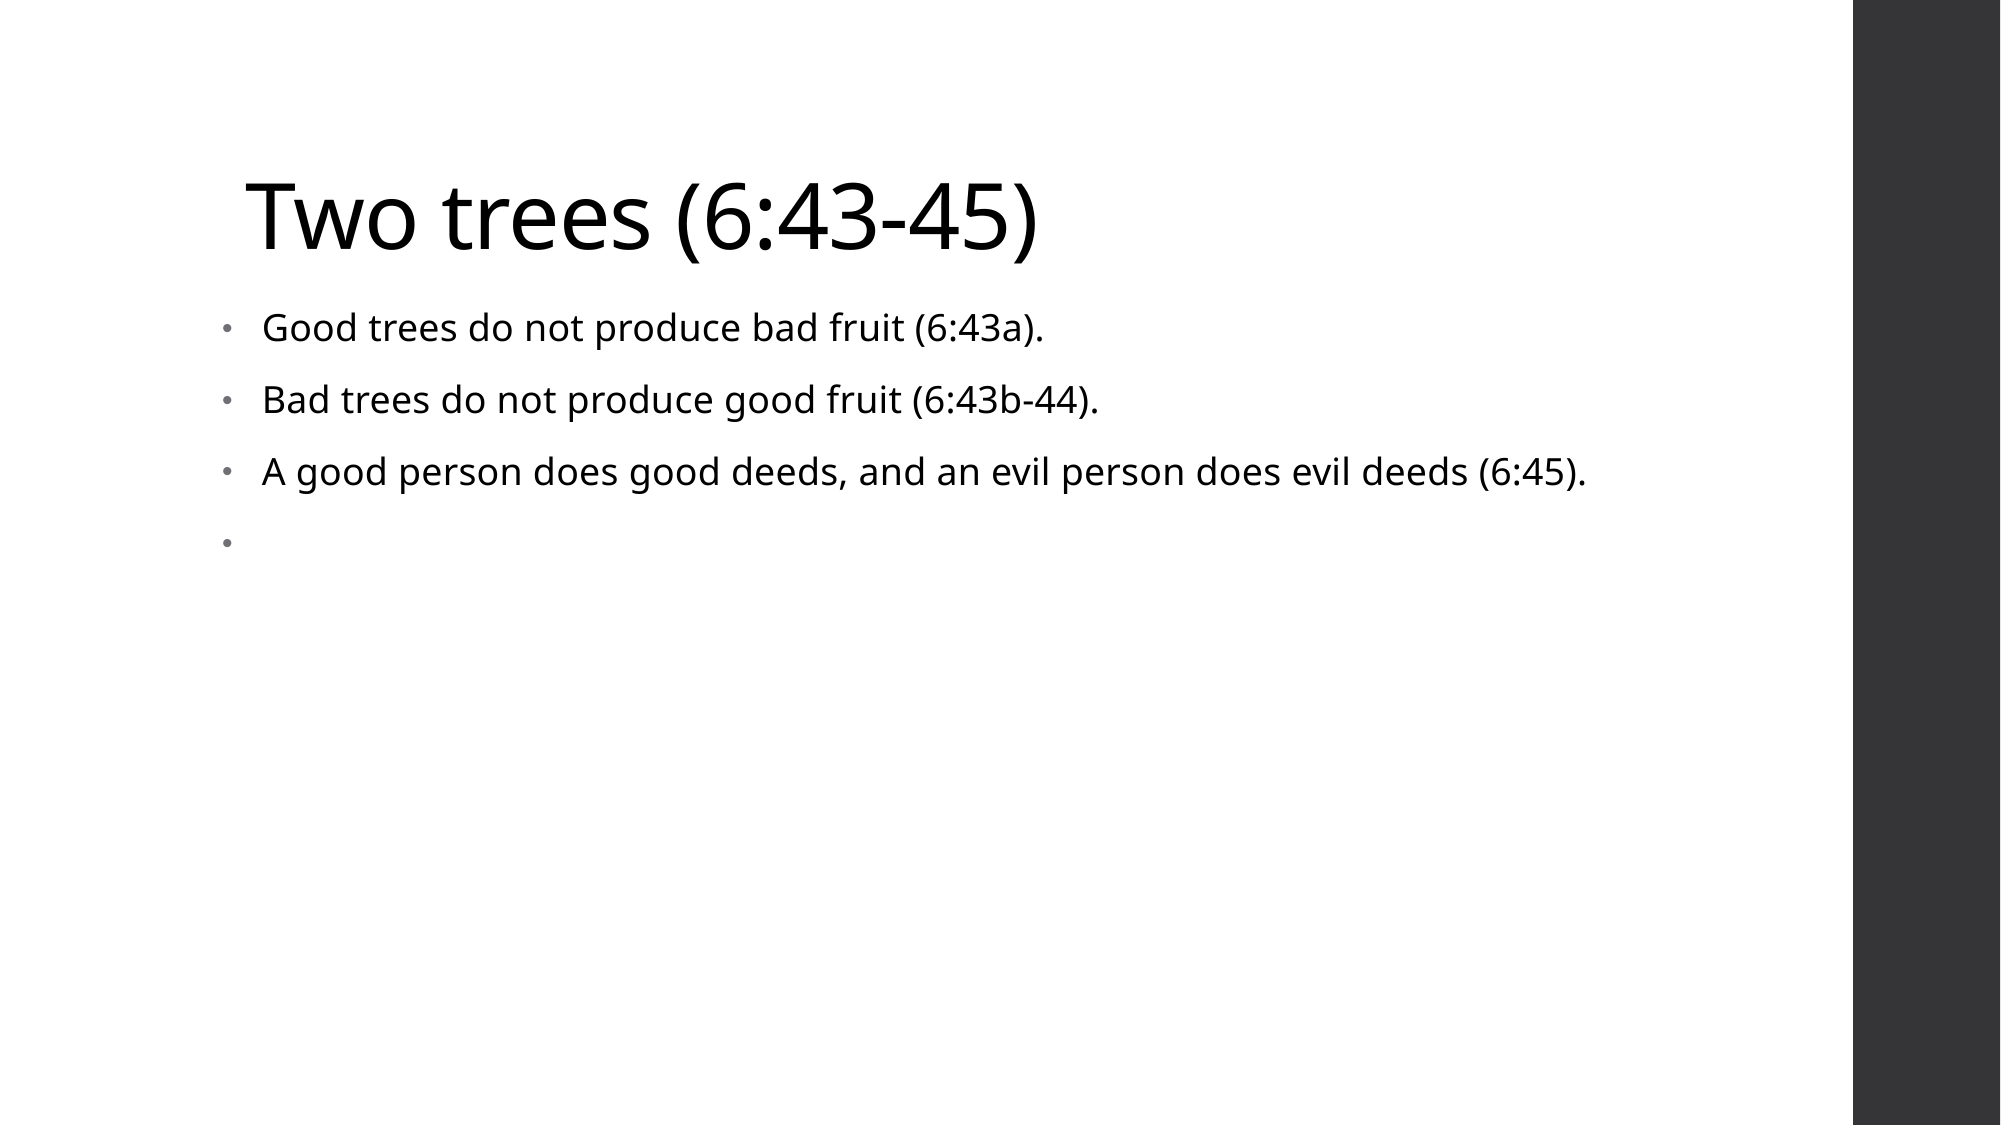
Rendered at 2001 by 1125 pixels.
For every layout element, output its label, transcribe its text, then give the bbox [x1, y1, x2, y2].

title Two trees (6:43-45) [206, 60, 1797, 278]
list Good trees do not produce bad fruit (6:43a). Bad trees do not produce good fruit (6:43b-44). A good person does good deeds, and an evil person does evil deeds (6:45). [206, 299, 1617, 1014]
